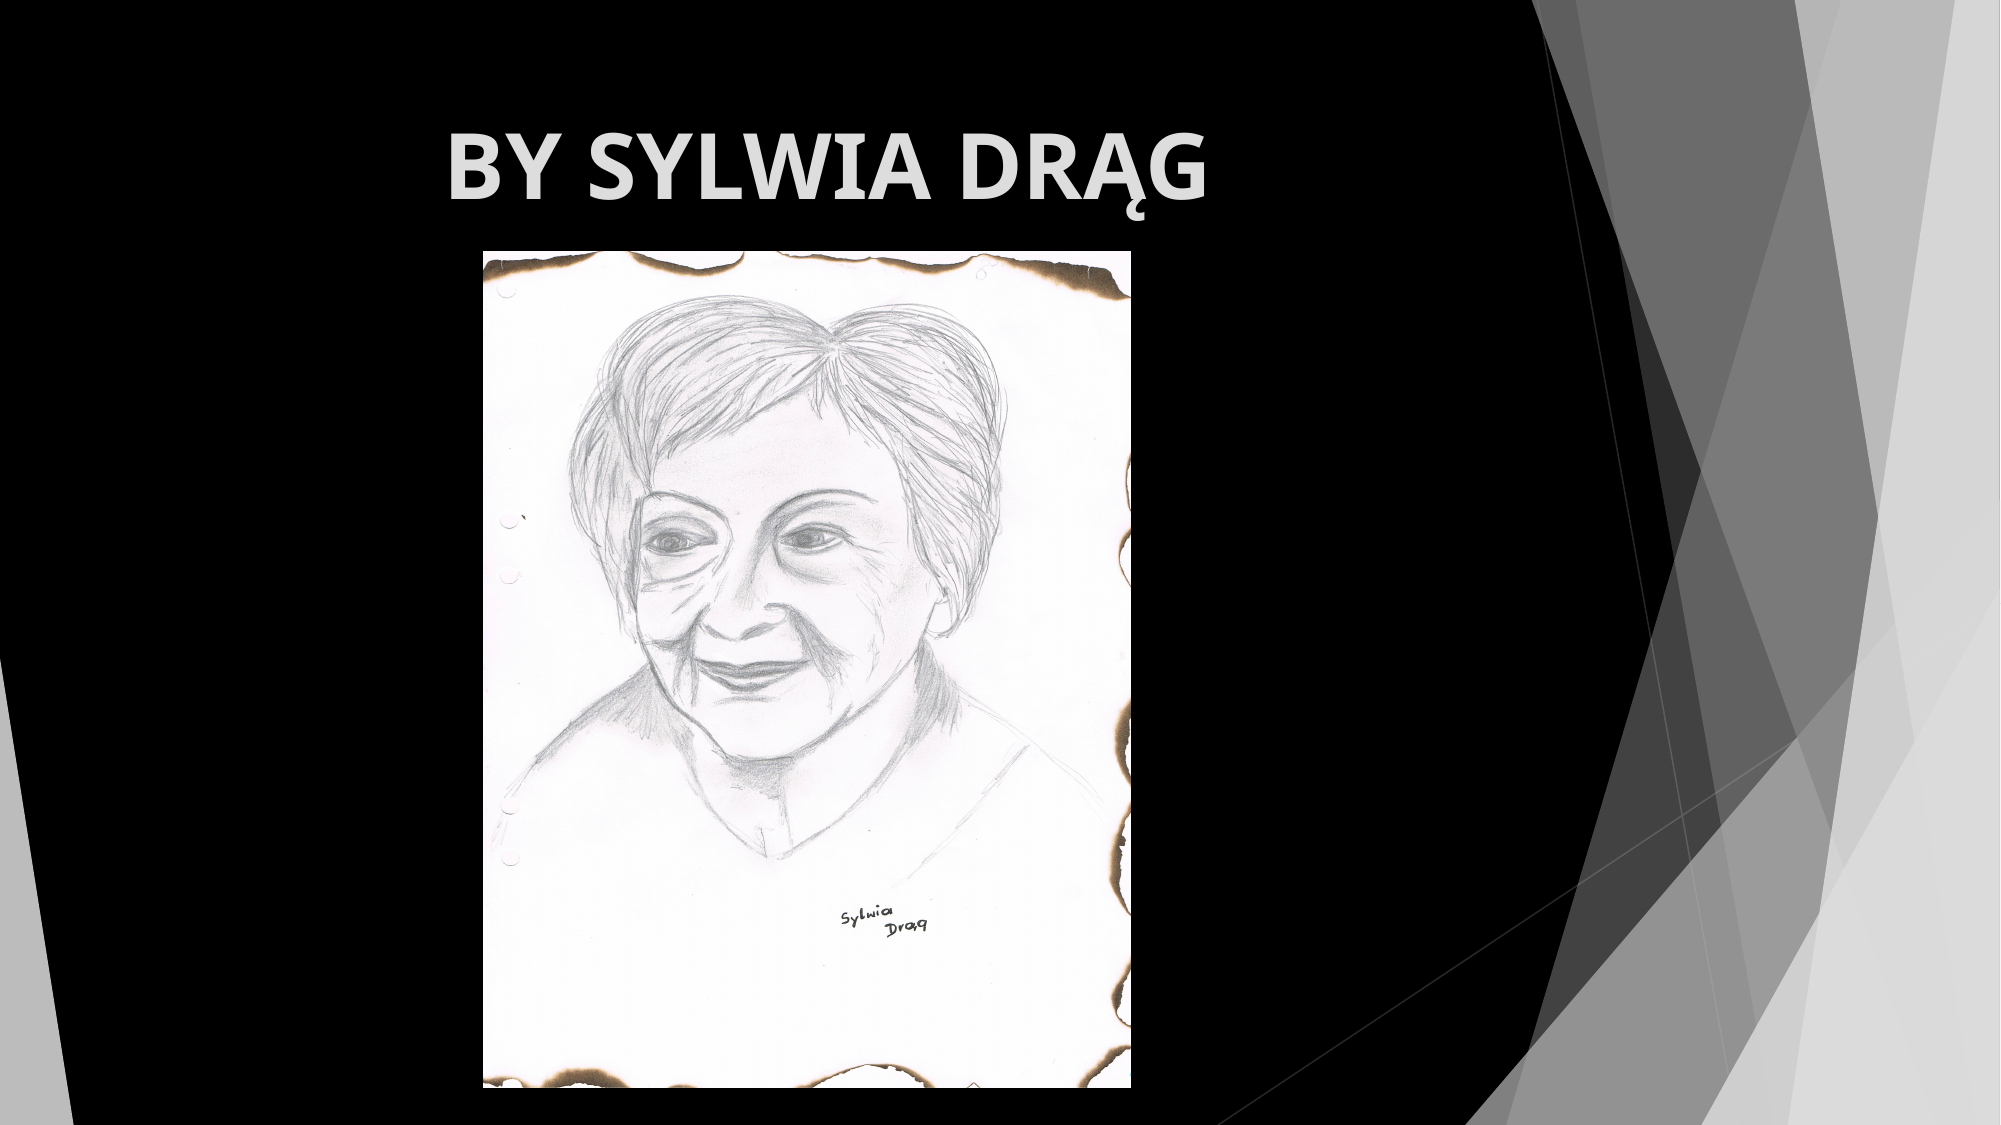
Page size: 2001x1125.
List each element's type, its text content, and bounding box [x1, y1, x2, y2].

picture [483, 251, 1131, 1089]
title BY SYLWIA DRĄG [111, 99, 1522, 229]
